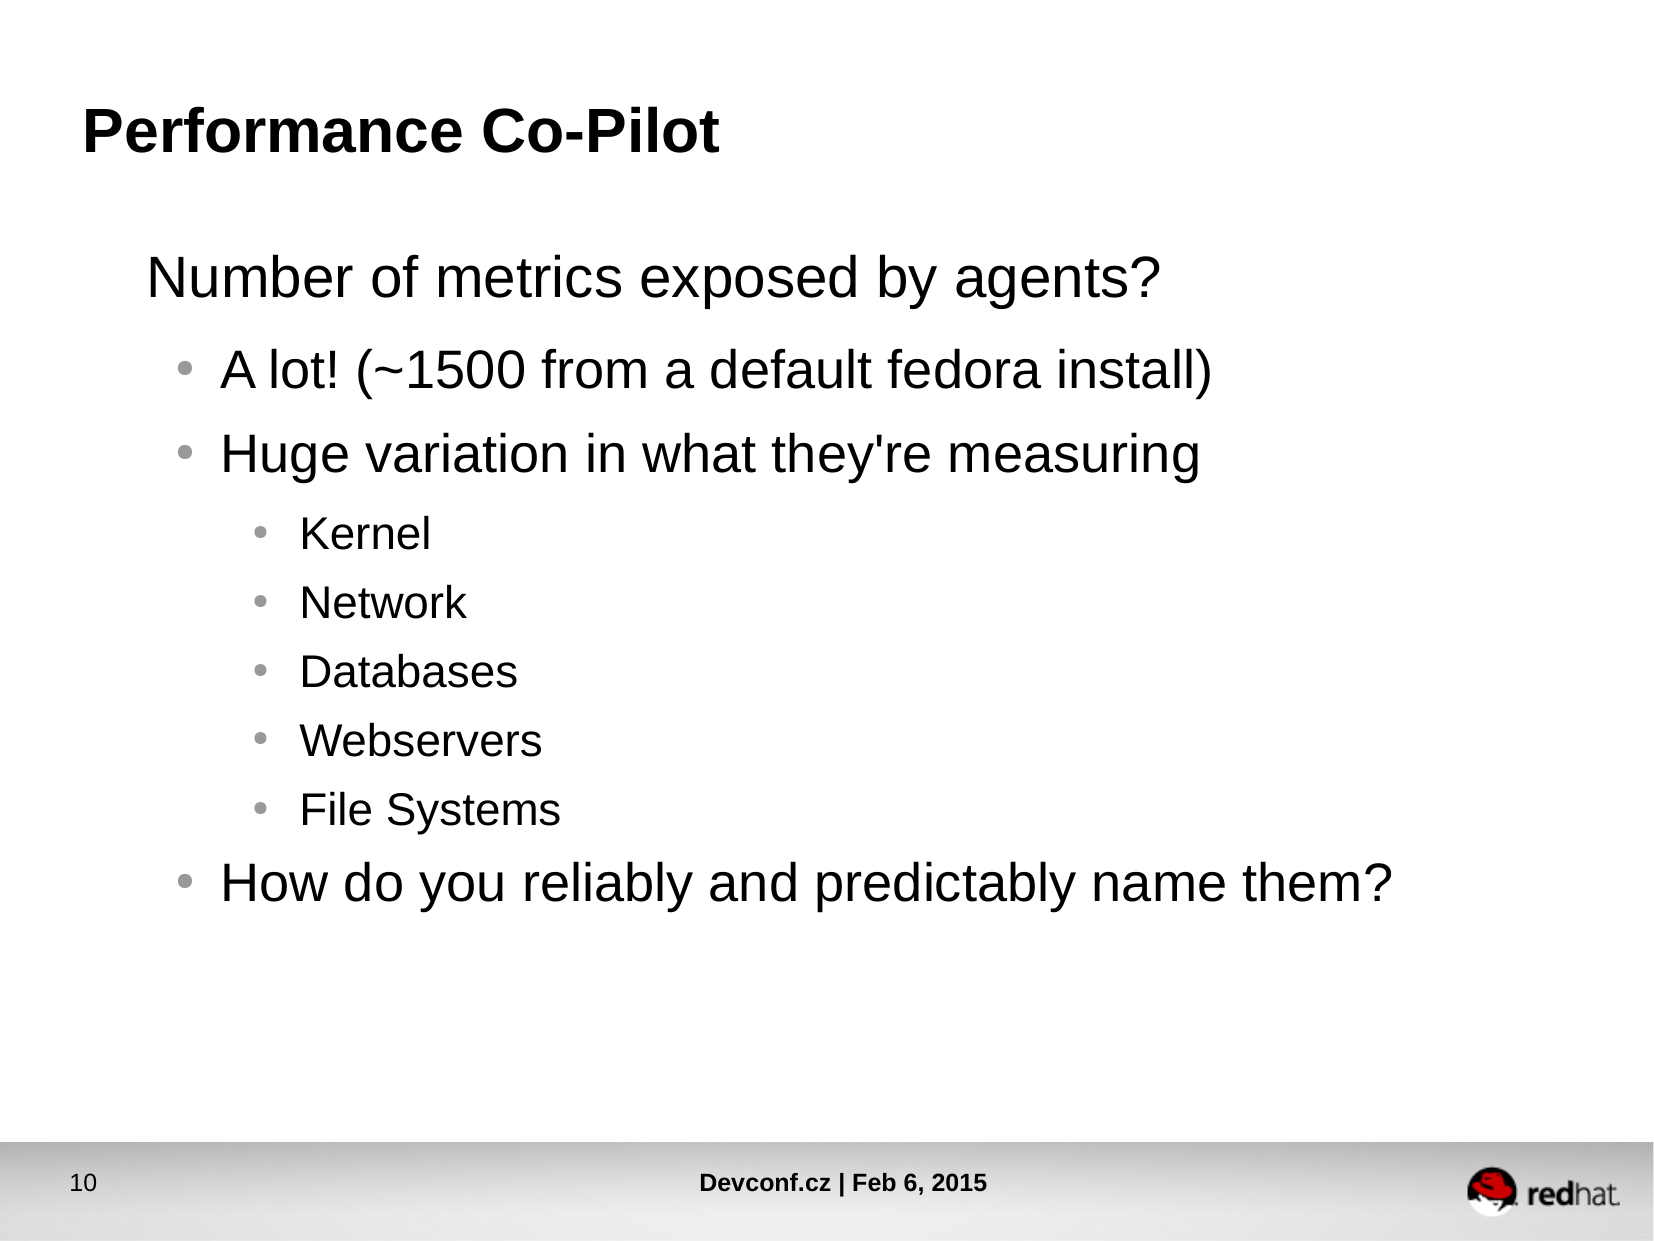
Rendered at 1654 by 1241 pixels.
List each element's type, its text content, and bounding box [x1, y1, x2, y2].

picture [0, 1142, 1654, 1241]
list Number of metrics exposed by agents? A lot! (~1500 from a default fedora install) Huge variation in what they're measuring Kernel Network Databases Webservers File Systems How do you reliably and predictably name them? [86, 244, 1576, 1039]
title Performance Co-Pilot [82, 37, 1571, 226]
